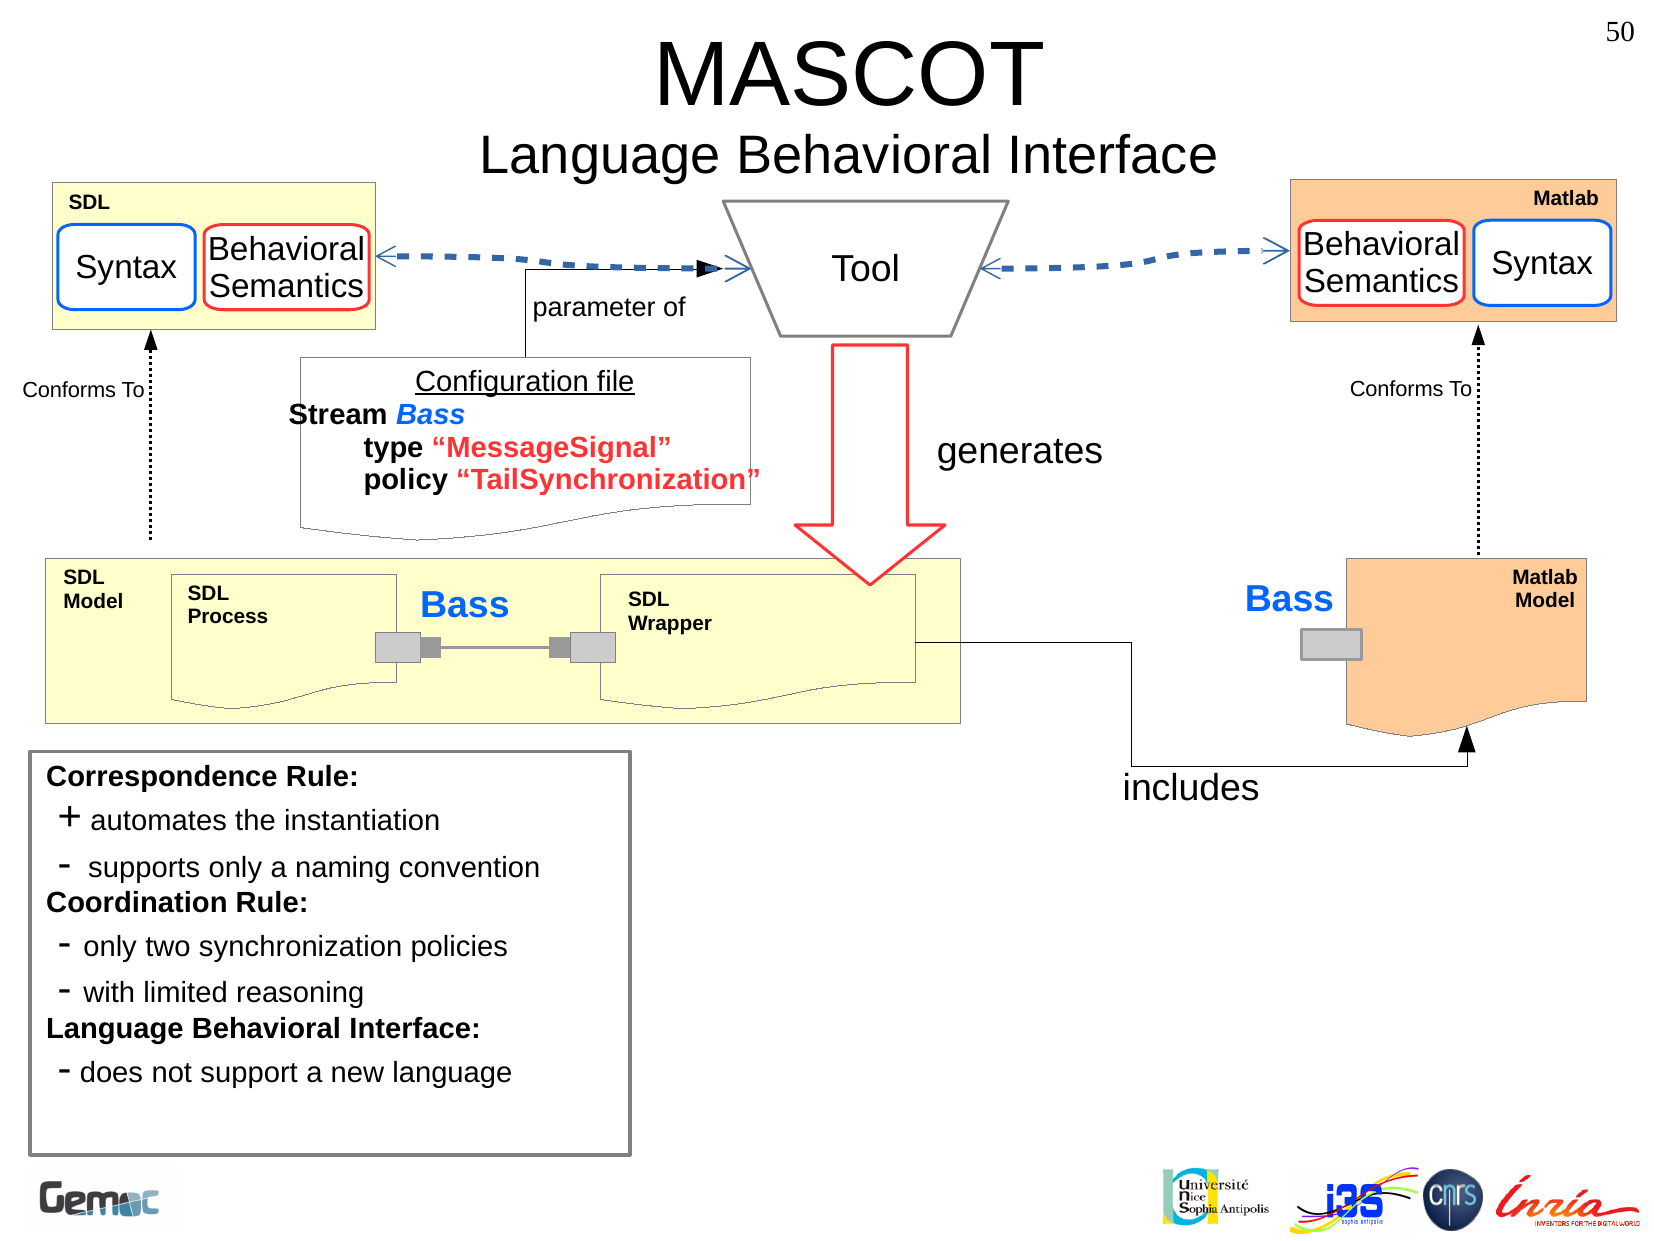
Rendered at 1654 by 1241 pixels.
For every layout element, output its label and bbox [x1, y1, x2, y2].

text_box [1290, 179, 1654, 322]
picture [1137, 1150, 1647, 1241]
text_box [45, 345, 961, 724]
text_box [30, 751, 631, 1156]
text_box [1230, 558, 1628, 737]
text_box [7, 370, 226, 450]
title [105, 0, 1594, 208]
text_box [726, 208, 1006, 337]
text_box [52, 182, 376, 330]
text_box [1335, 369, 1553, 433]
text_box [300, 357, 751, 541]
